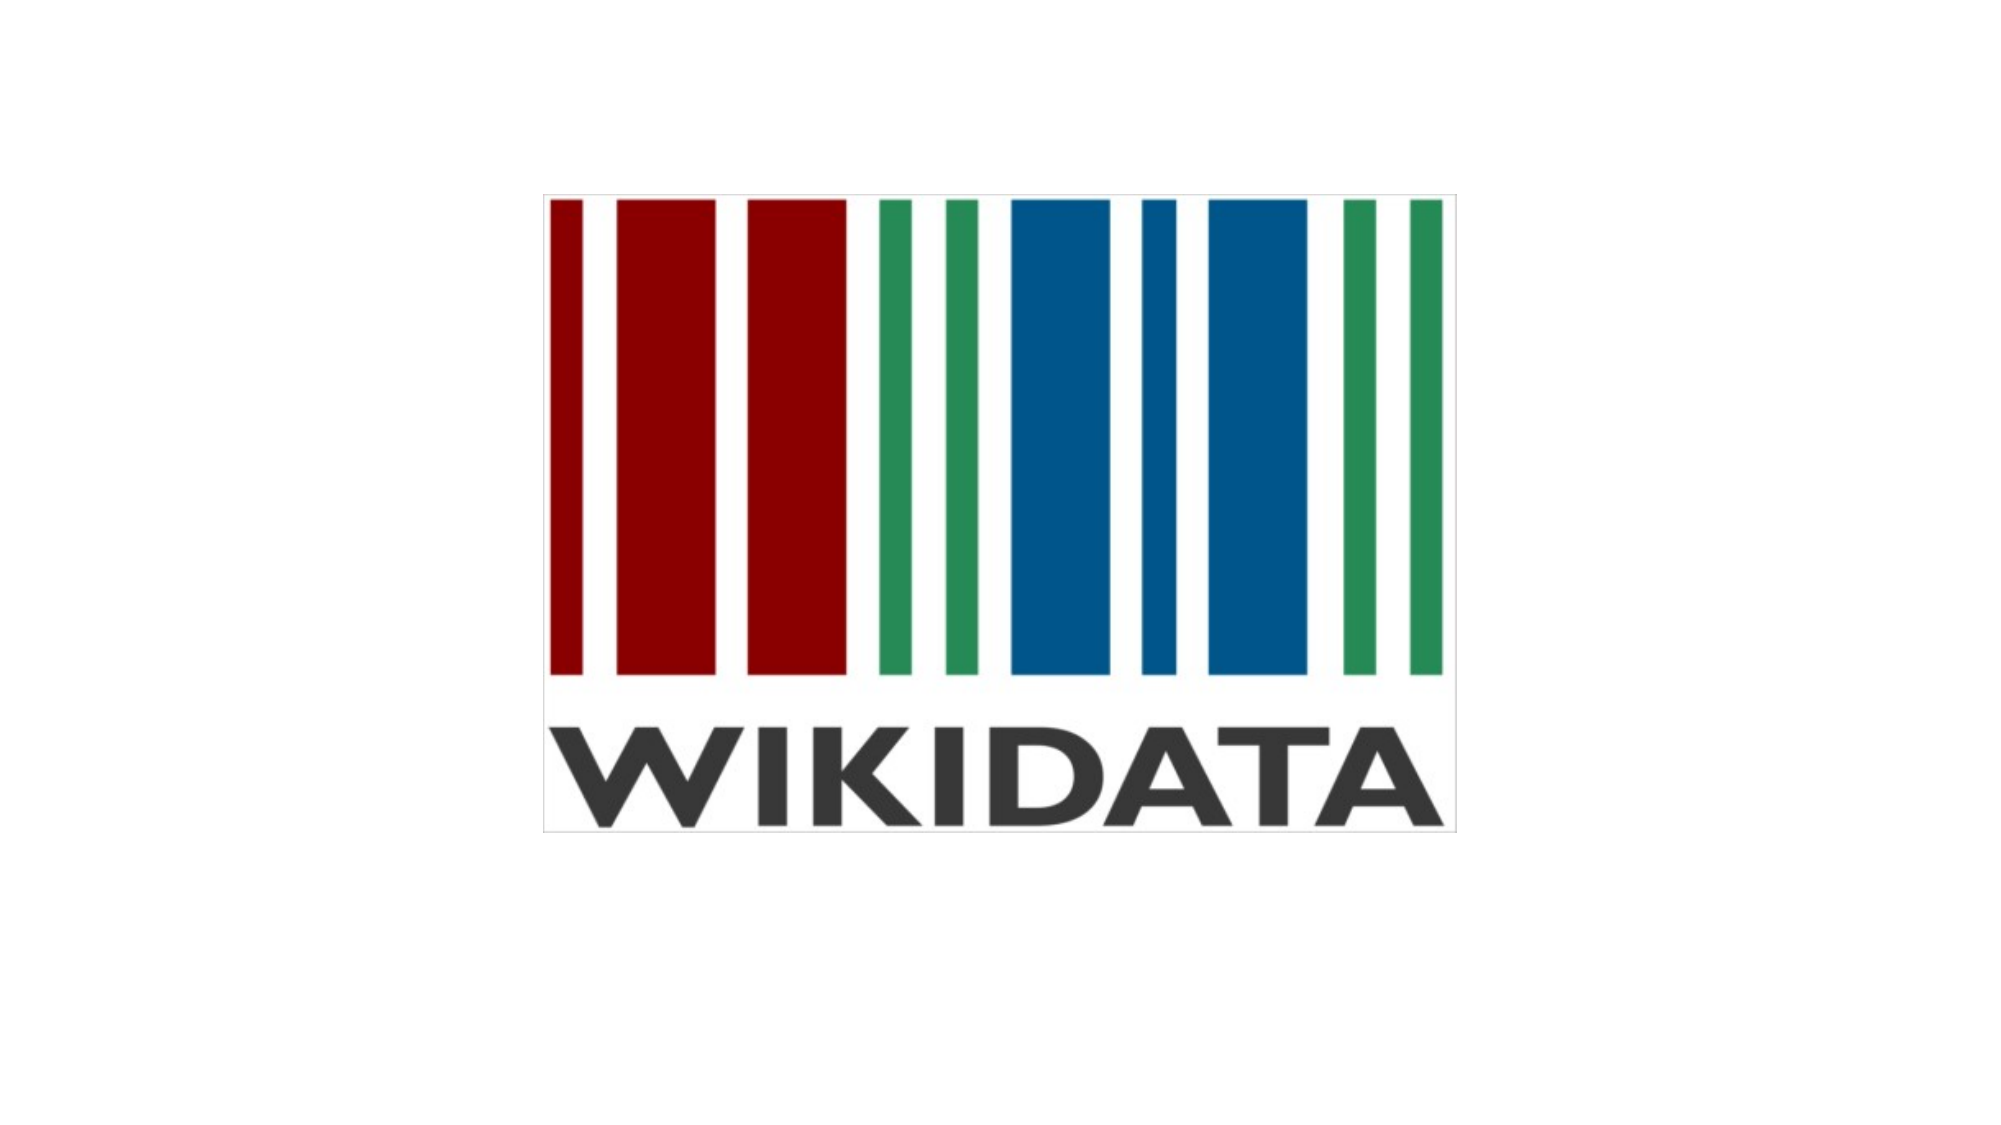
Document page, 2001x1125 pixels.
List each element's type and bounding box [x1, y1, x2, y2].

picture [543, 194, 1457, 833]
